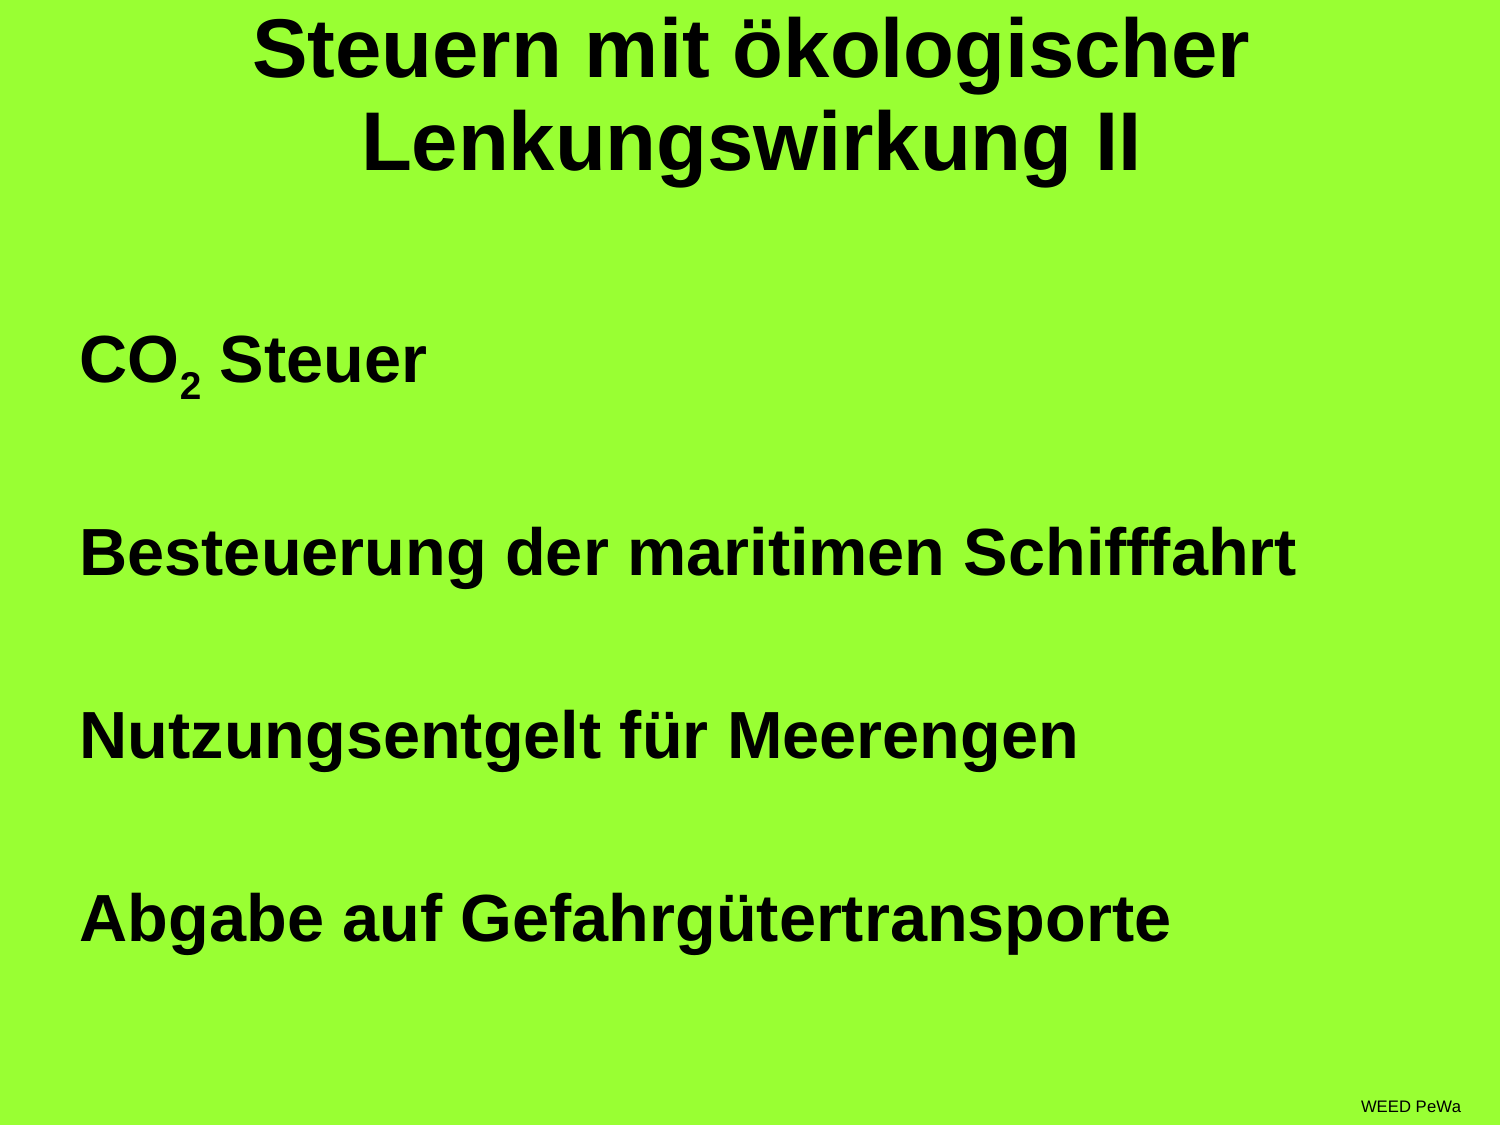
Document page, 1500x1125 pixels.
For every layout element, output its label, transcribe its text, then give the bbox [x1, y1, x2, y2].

text_box WEED PeWa [1346, 1089, 1500, 1125]
title Steuern mit ökologischer Lenkungswirkung II [76, 0, 1427, 203]
list CO2 Steuer Besteuerung der maritimen Schifffahrt Nutzungsentgelt für Meerengen Abgabe auf Gefahrgütertransporte [64, 314, 1415, 1001]
